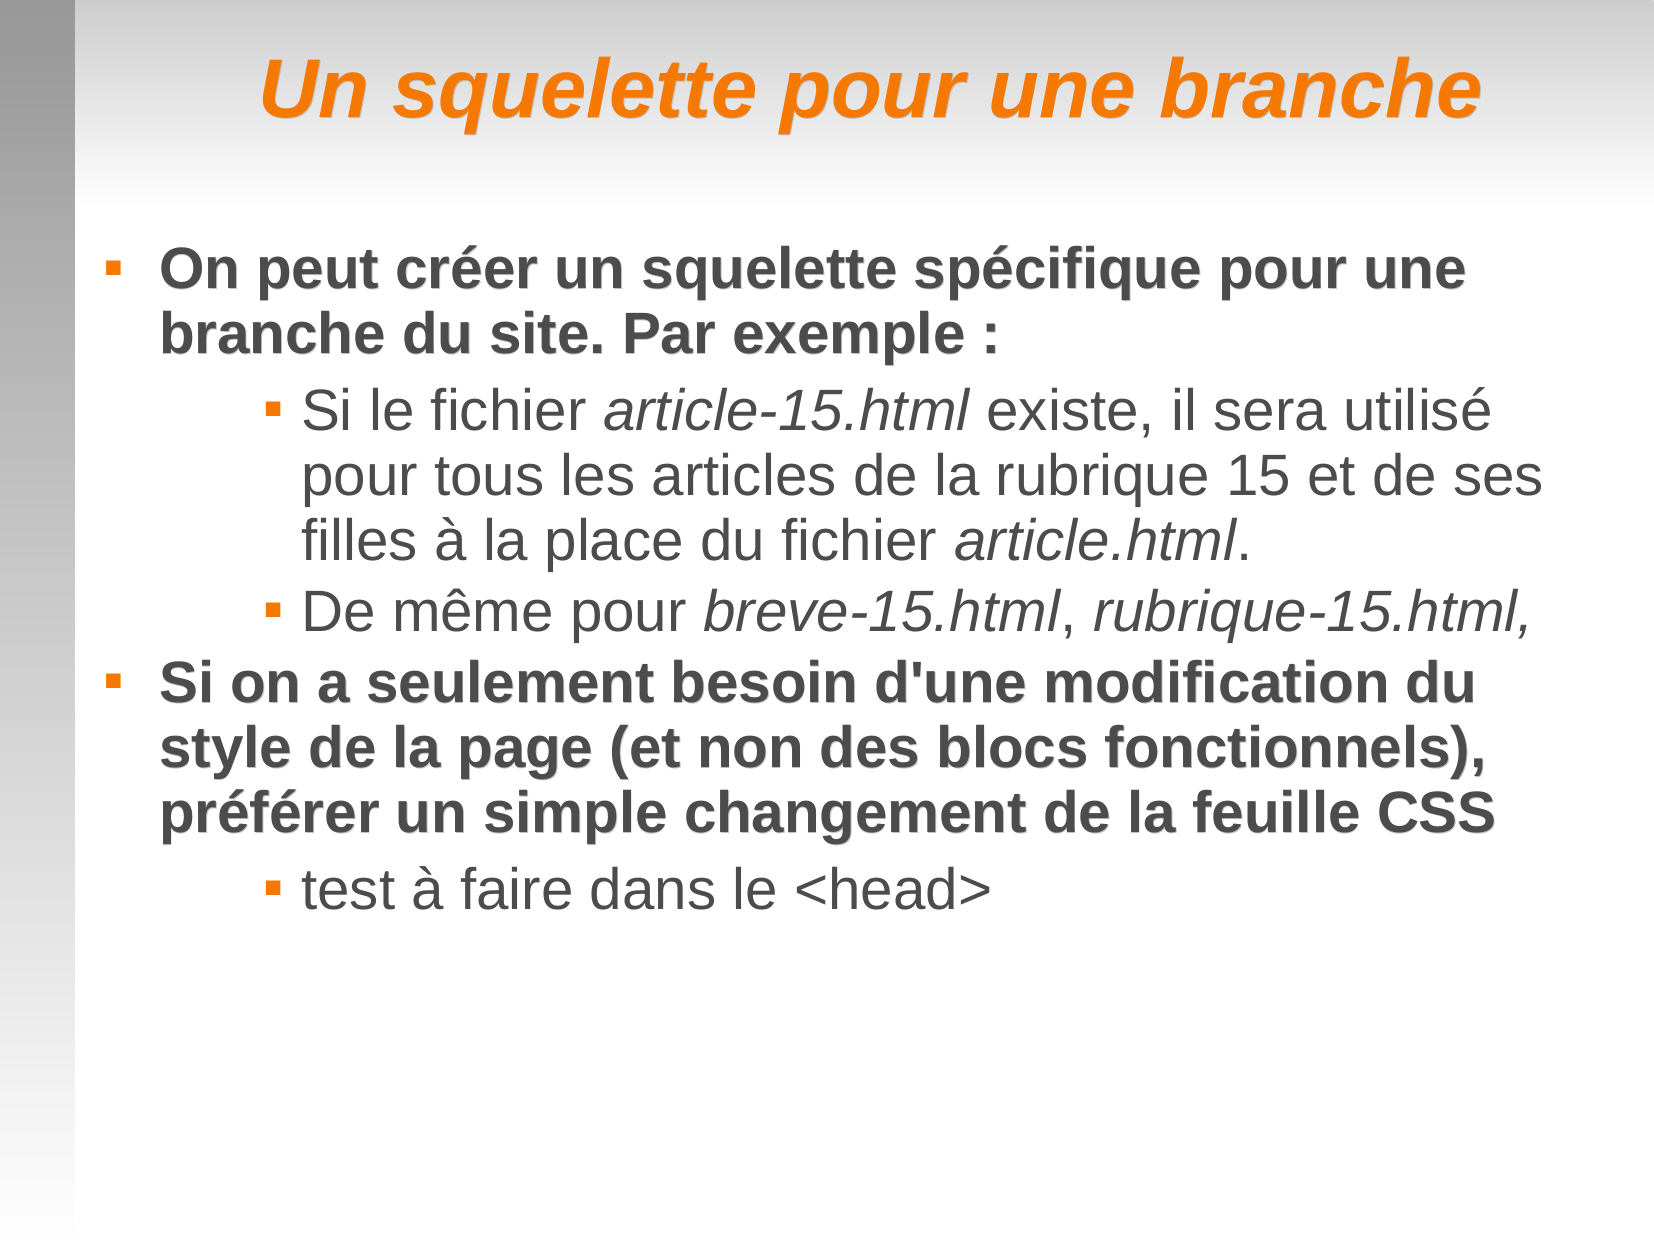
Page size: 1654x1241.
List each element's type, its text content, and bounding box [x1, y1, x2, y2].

title Un squelette pour une branche [88, 0, 1654, 178]
list On peut créer un squelette spécifique pour une branche du site. Par exemple : Si le fichier article-15.html existe, il sera utilisé pour tous les articles de la rubrique 15 et de ses filles à la place du fichier article.html. De même pour breve-15.html, rubrique-15.html, Si on a seulement besoin d'une modification du style de la page (et non des blocs fonctionnels), préférer un simple changement de la feuille CSS test à faire dans le <head> [88, 236, 1616, 1055]
